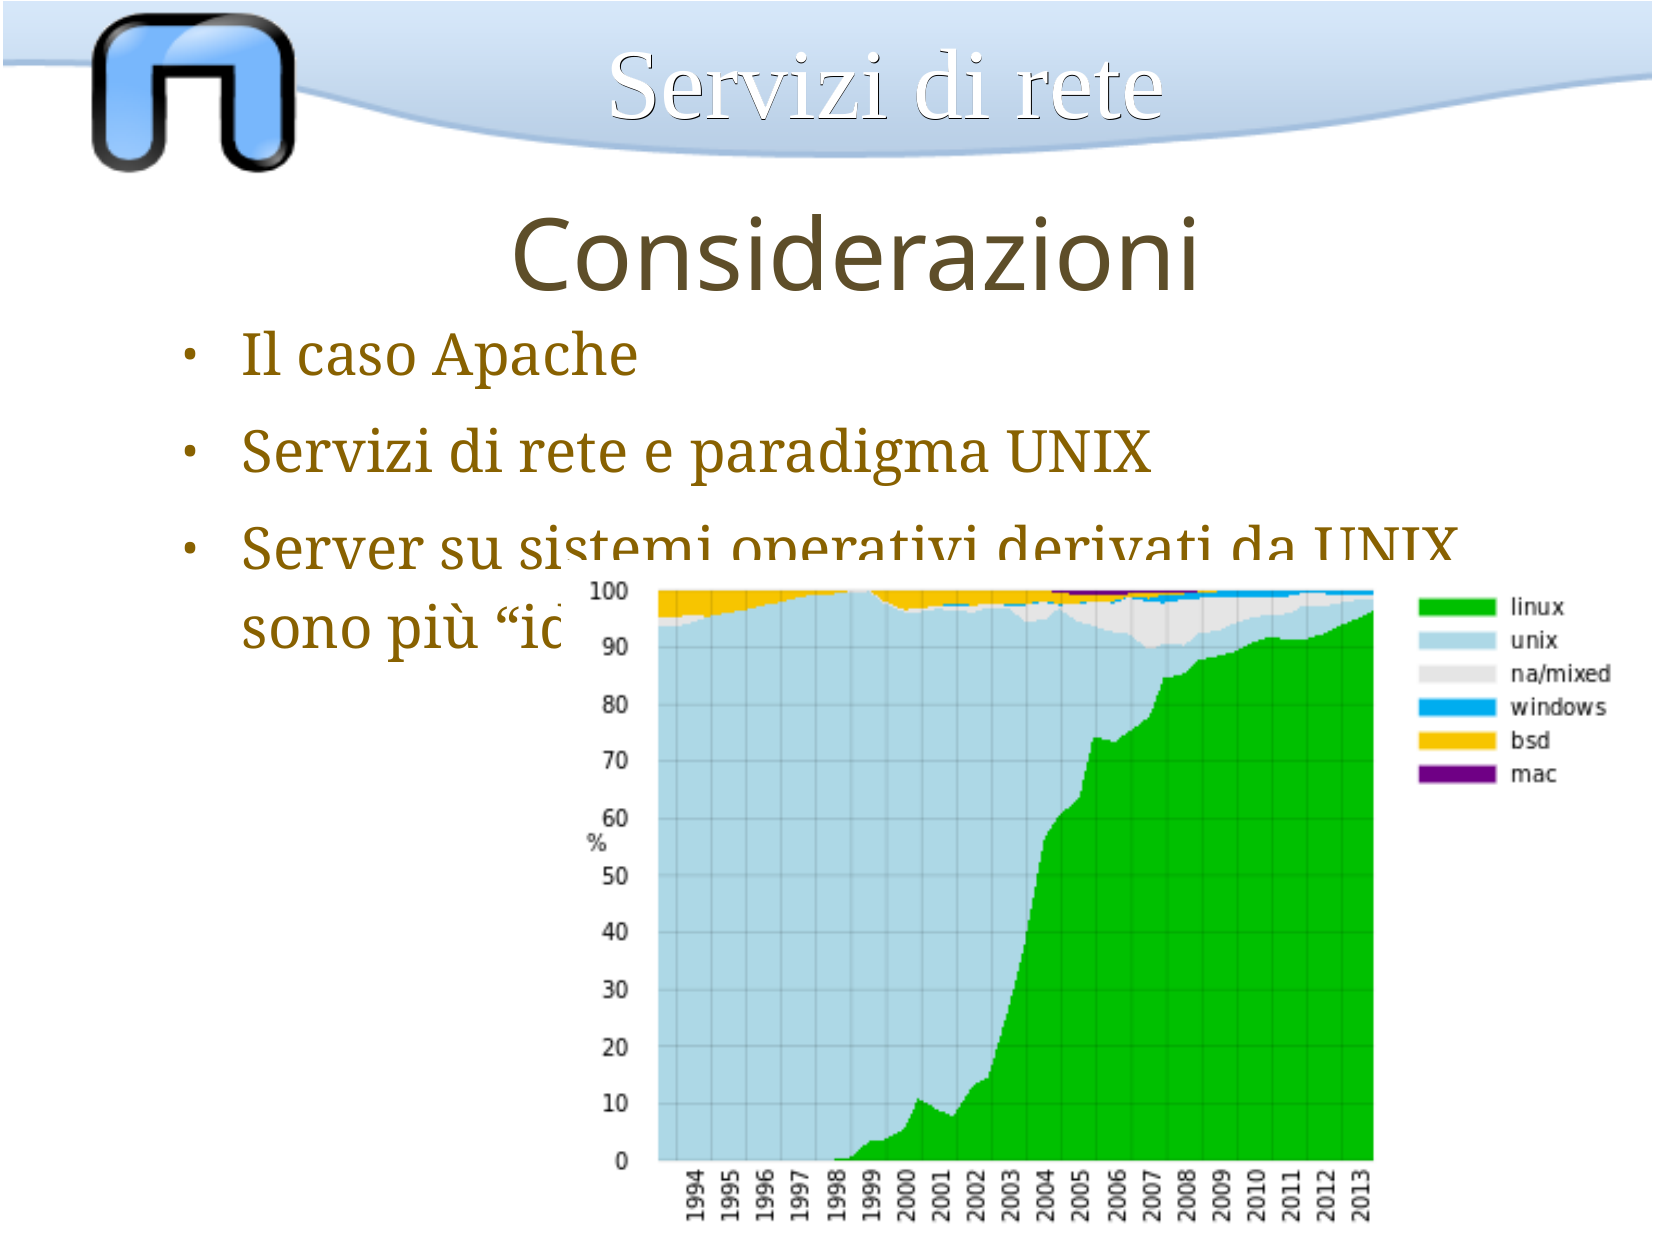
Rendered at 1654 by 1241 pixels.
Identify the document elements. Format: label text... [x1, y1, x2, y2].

list Il caso Apache Servizi di rete e paradigma UNIX Server su sistemi operativi derivati da UNIX sono più “idonei” [147, 414, 1565, 1028]
text_box Servizi di rete [590, 29, 1182, 266]
title Considerazioni [147, 211, 1565, 414]
picture [0, 0, 1654, 1241]
